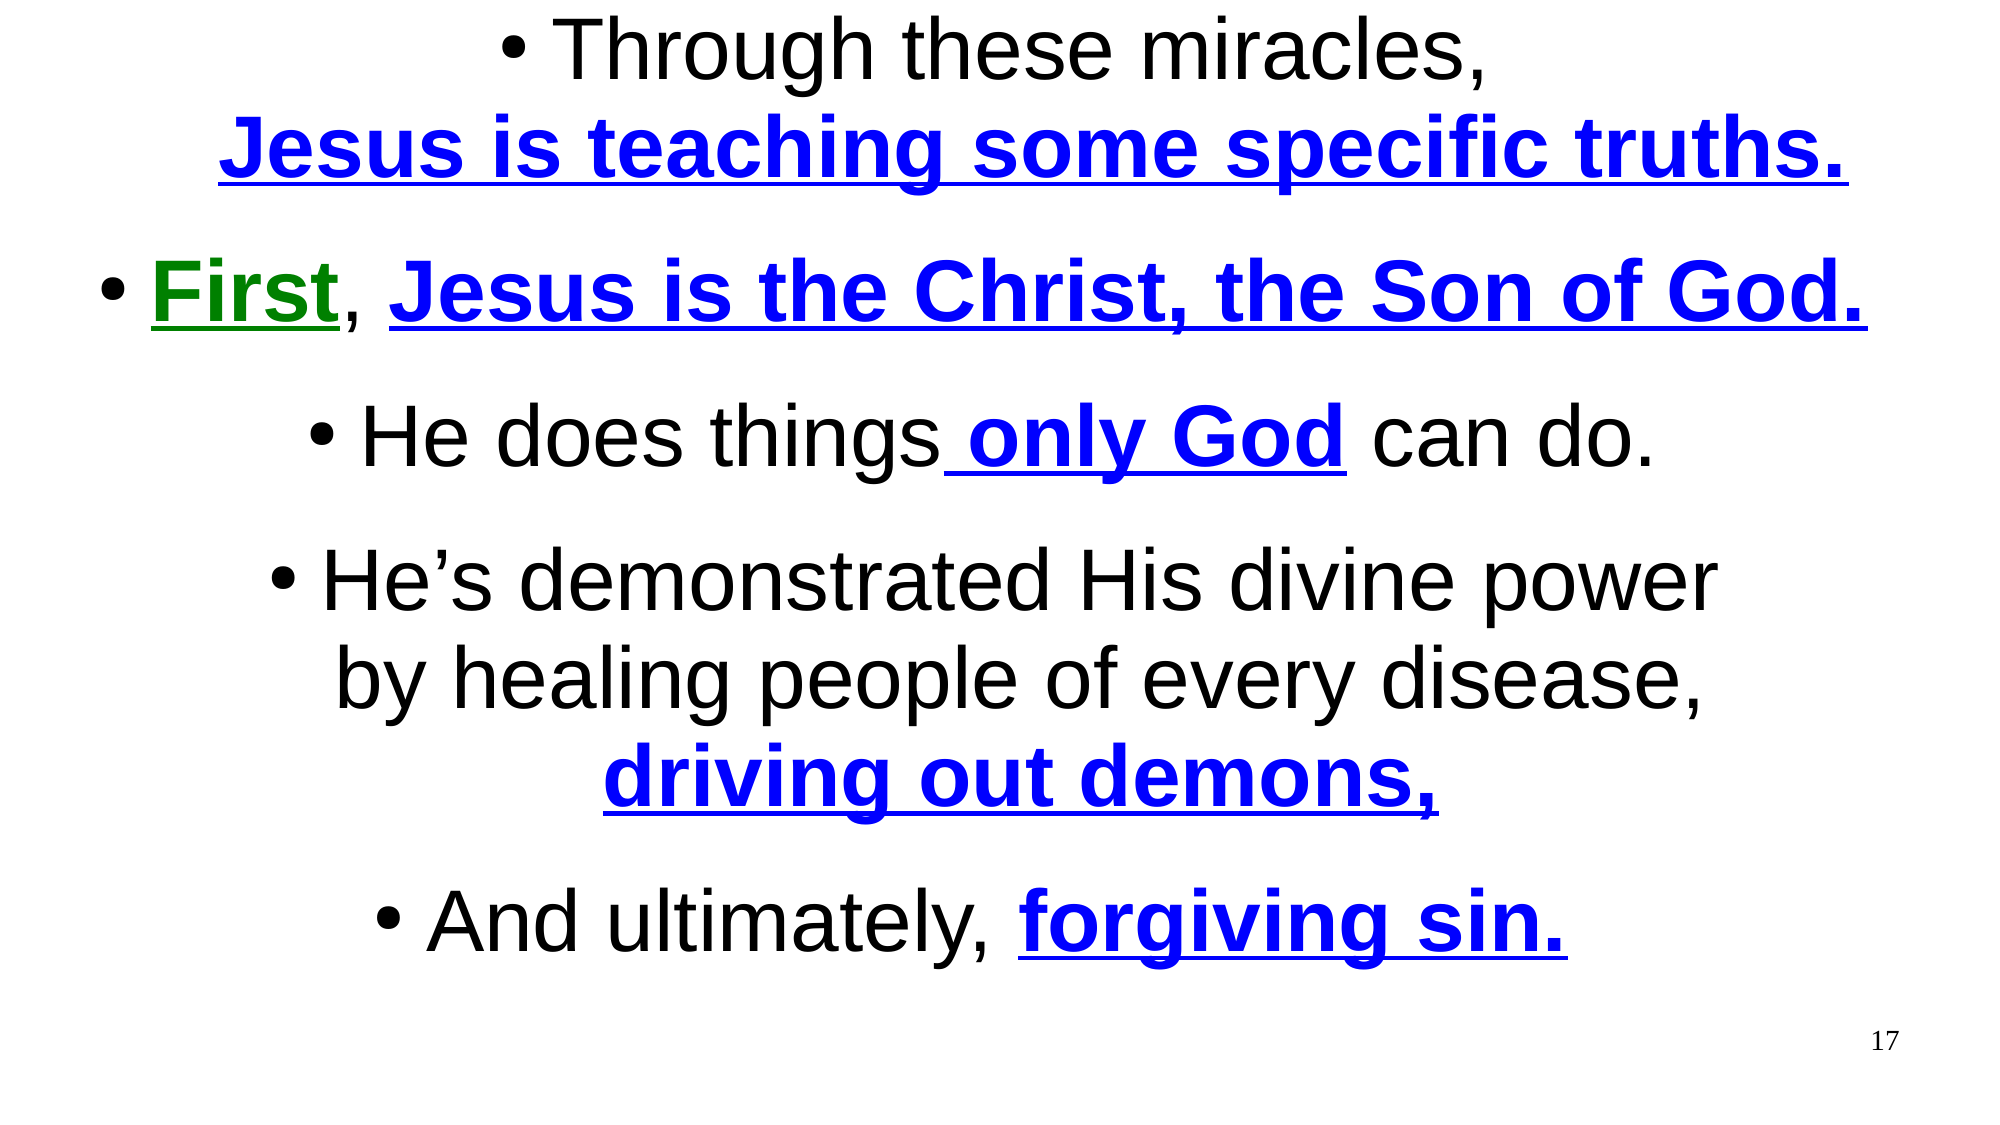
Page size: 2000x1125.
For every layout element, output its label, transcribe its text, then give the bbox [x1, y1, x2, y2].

list Through these miracles, Jesus is teaching some specific truths. First, Jesus is the Christ, the Son of God. He does things only God can do. He’s demonstrated His divine power by healing people of every disease, driving out demons, And ultimately, forgiving sin. [0, 0, 1996, 1123]
